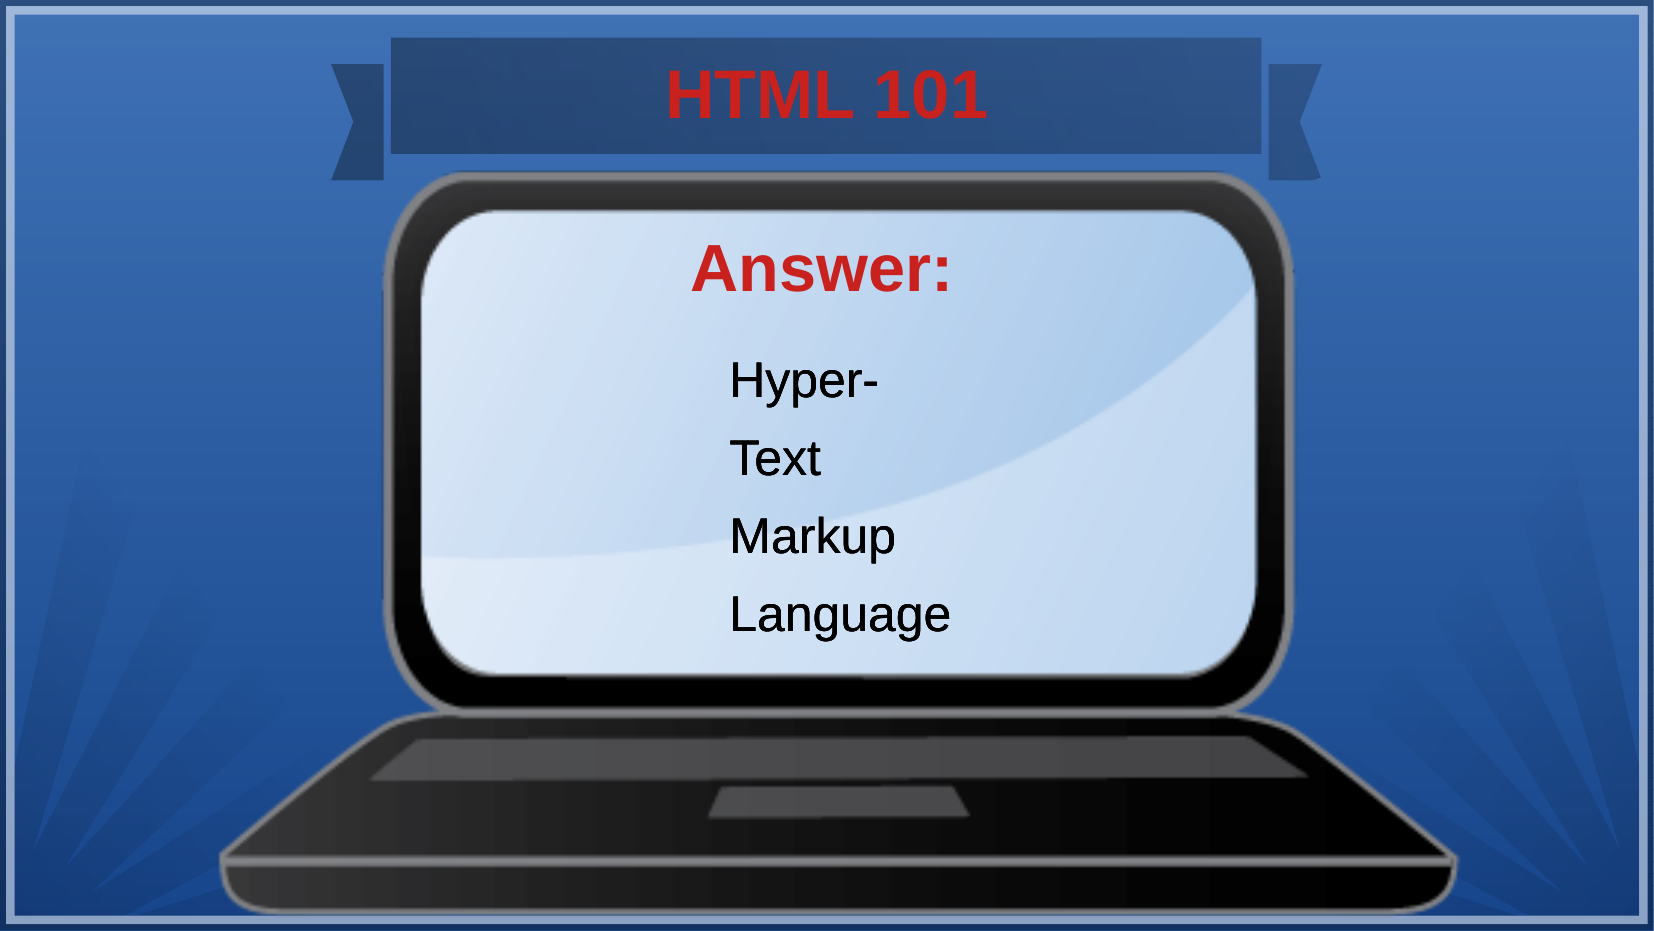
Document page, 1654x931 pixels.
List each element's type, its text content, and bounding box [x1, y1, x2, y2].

title HTML 101 [389, 35, 1264, 154]
list Hyper- Text Markup Language [658, 352, 995, 669]
list Answer: [409, 201, 1165, 337]
picture [164, 119, 1514, 931]
